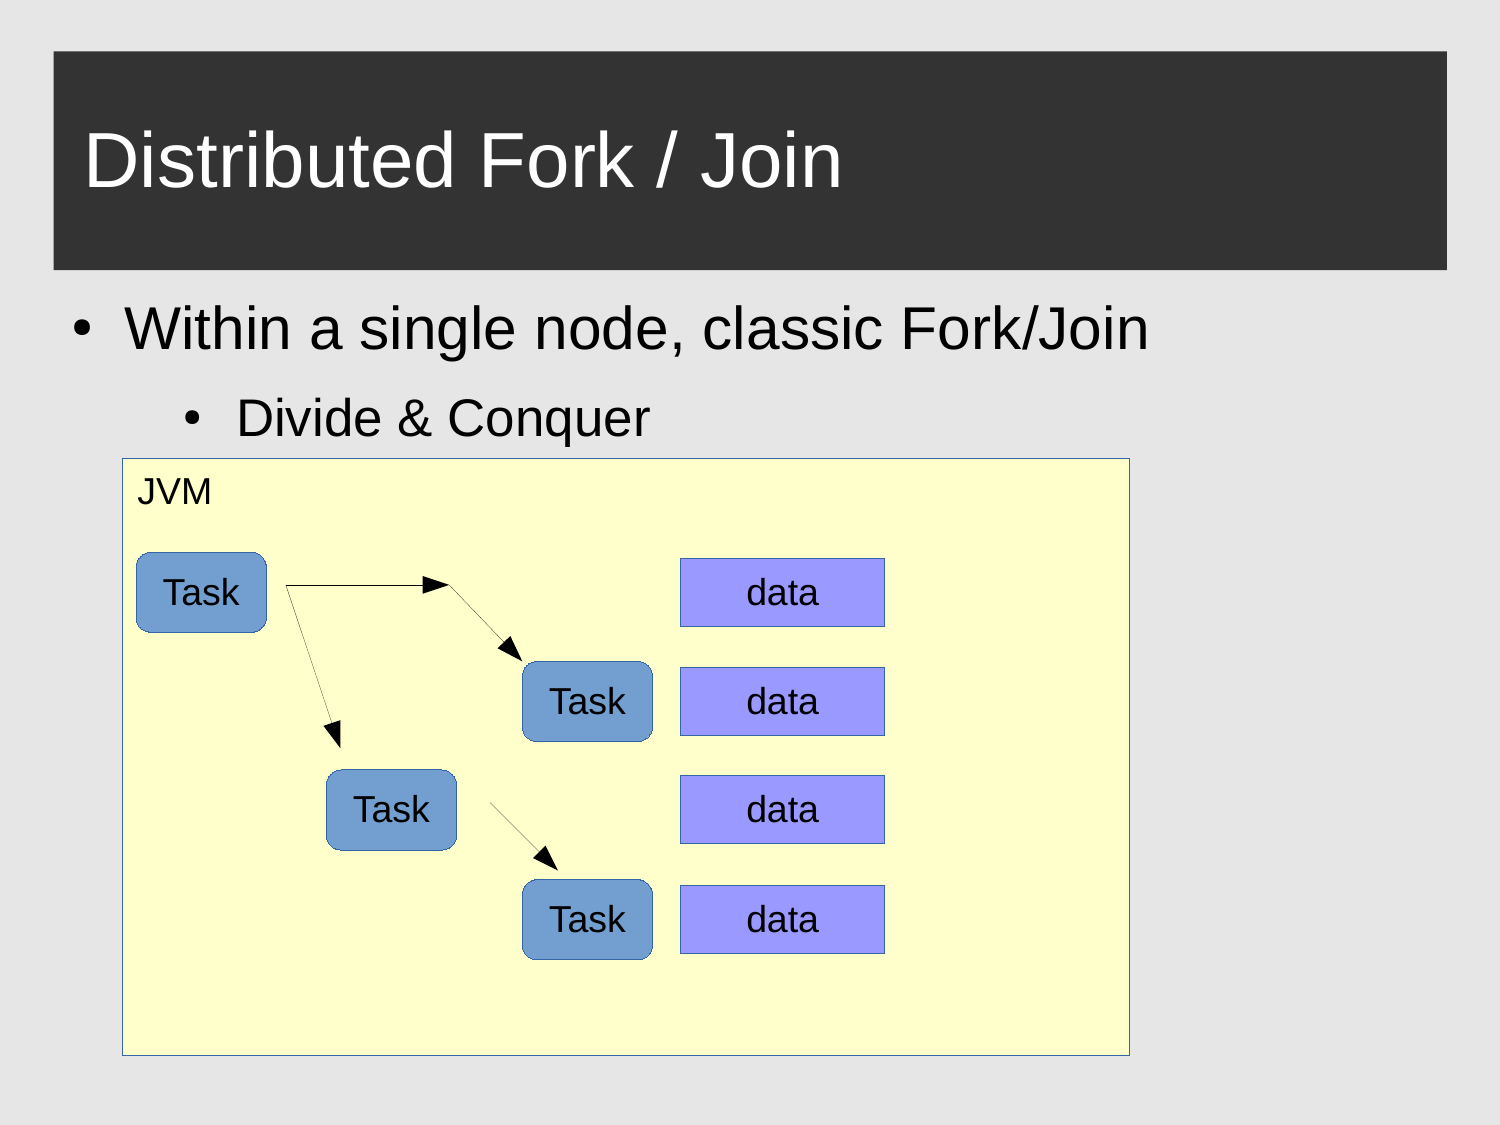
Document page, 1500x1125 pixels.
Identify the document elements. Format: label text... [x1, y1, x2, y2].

text_box data [680, 558, 885, 627]
text_box JVM [122, 463, 286, 558]
text_box Task [326, 769, 457, 851]
text_box data [680, 885, 885, 954]
text_box Task [522, 879, 653, 960]
text_box data [680, 775, 885, 844]
text_box [122, 458, 1130, 1056]
text_box Task [522, 661, 653, 742]
text_box data [680, 667, 885, 736]
text_box Task [136, 552, 267, 633]
list Within a single node, classic Fork/Join Divide & Conquer [53, 294, 1447, 991]
title Distributed Fork / Join [53, 51, 1447, 271]
